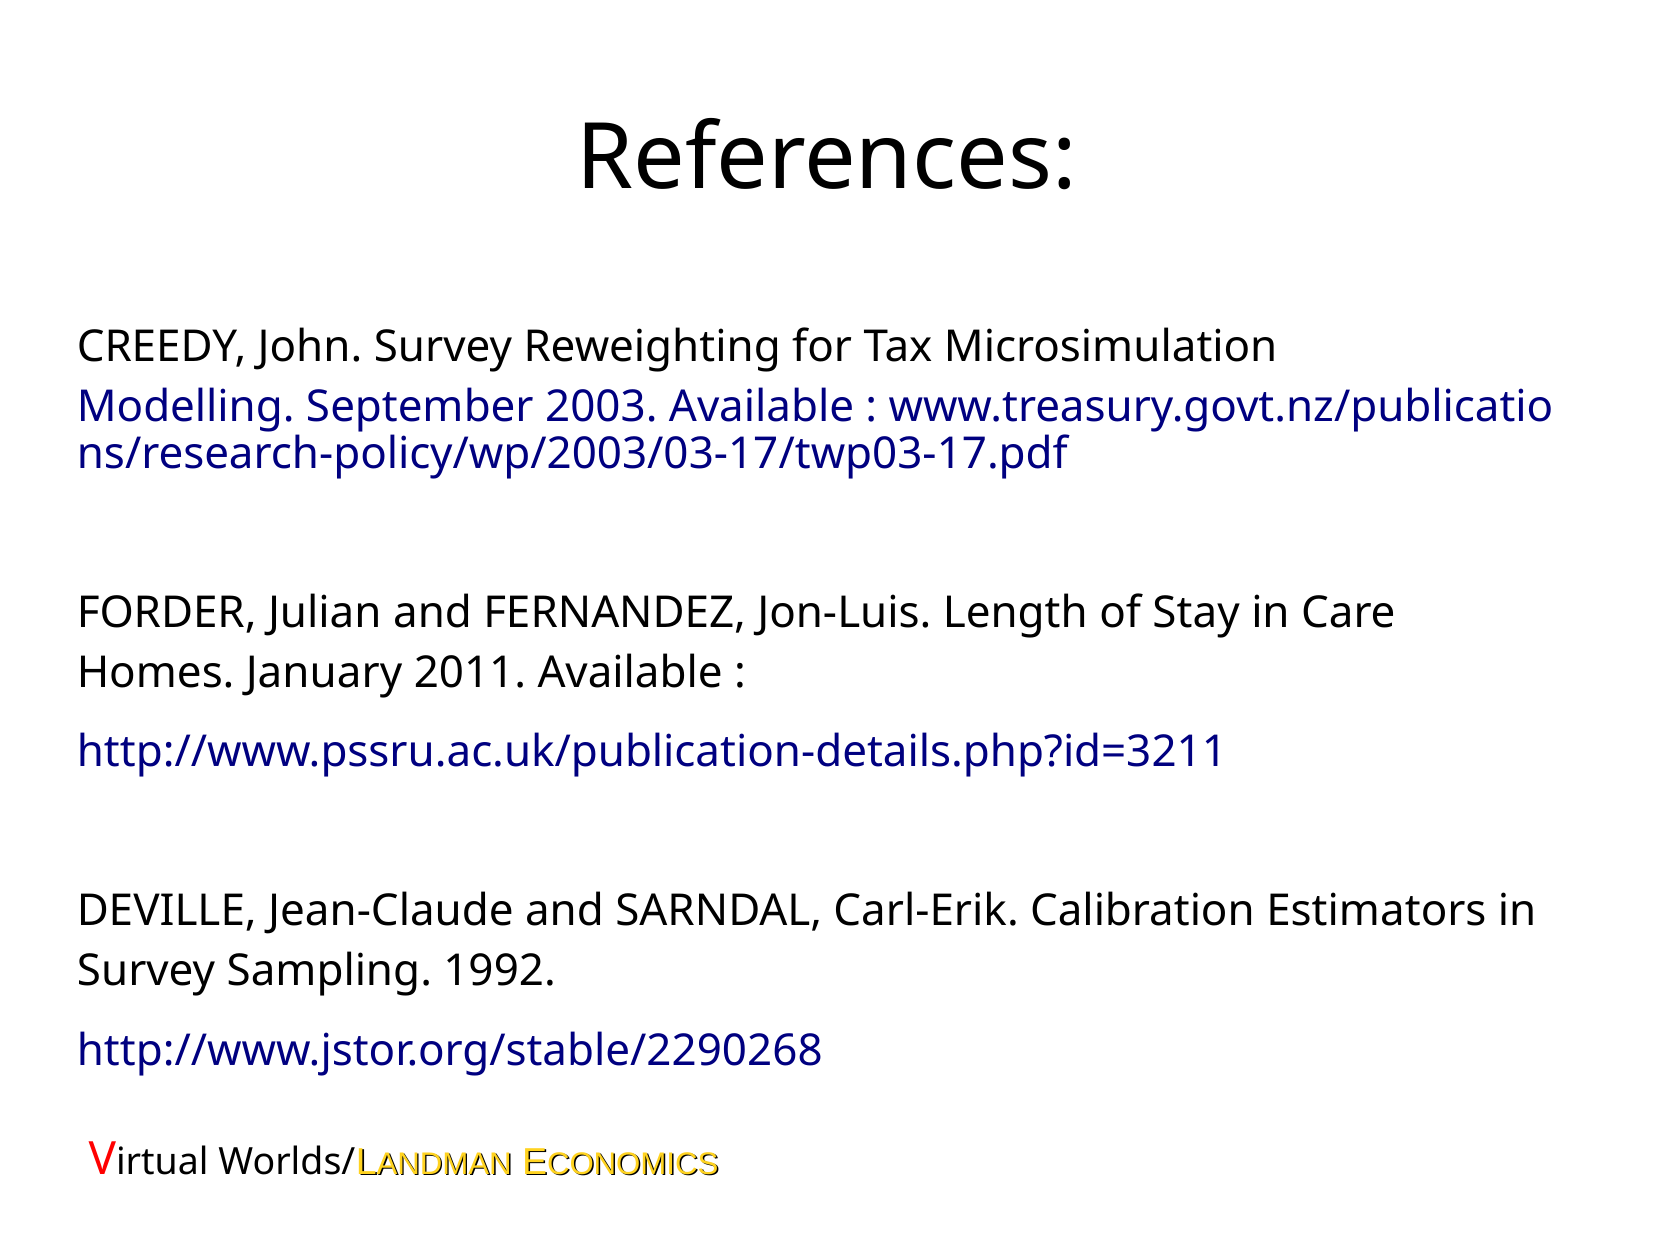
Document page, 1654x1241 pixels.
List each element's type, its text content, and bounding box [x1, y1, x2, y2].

title References: [82, 49, 1571, 257]
list CREEDY, John. Survey Reweighting for Tax Microsimulation Modelling. September 2003. Available : www.treasury.govt.nz/publications/research-policy/wp/2003/03-17/twp03-17.pdf FORDER, Julian and FERNANDEZ, Jon-Luis. Length of Stay in Care Homes. January 2011. Available : http://www.pssru.ac.uk/publication-details.php?id=3211 DEVILLE, Jean-Claude and SARNDAL, Carl-Erik. Calibration Estimators in Survey Sampling. 1992. http://www.jstor.org/stable/2290268 [76, 314, 1565, 1034]
